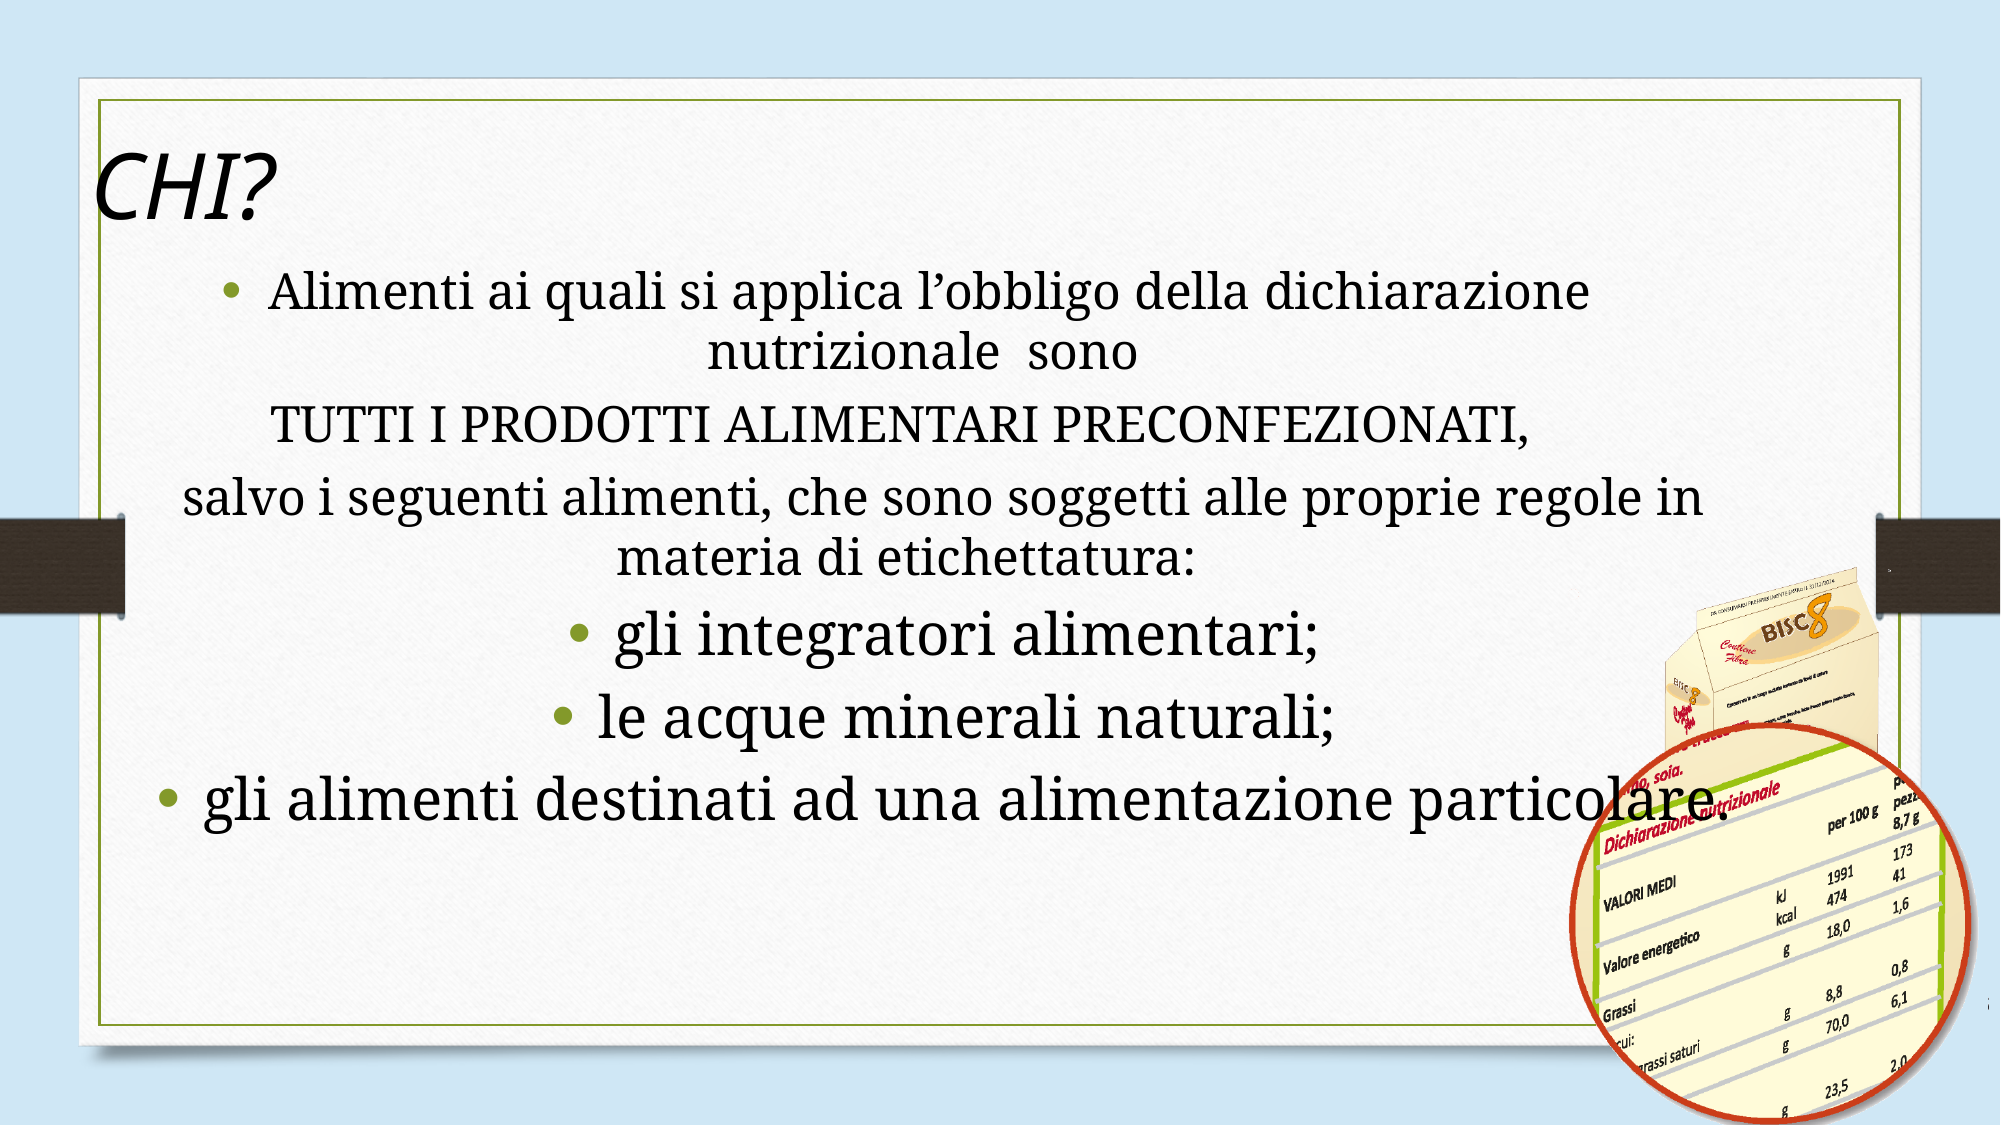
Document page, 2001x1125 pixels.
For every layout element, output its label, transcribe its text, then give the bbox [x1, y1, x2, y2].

picture [0, 0, 2001, 1125]
text_box Alimenti ai quali si applica l’obbligo della dichiarazione nutrizionale sono TUTTI I PRODOTTI ALIMENTARI PRECONFEZIONATI, salvo i seguenti alimenti, che sono soggetti alle proprie regole in materia di etichettatura: gli integratori alimentari; le acque minerali naturali; gli alimenti destinati ad una alimentazione particolare. [61, 252, 1753, 1038]
text_box CHI? [75, 120, 1753, 253]
